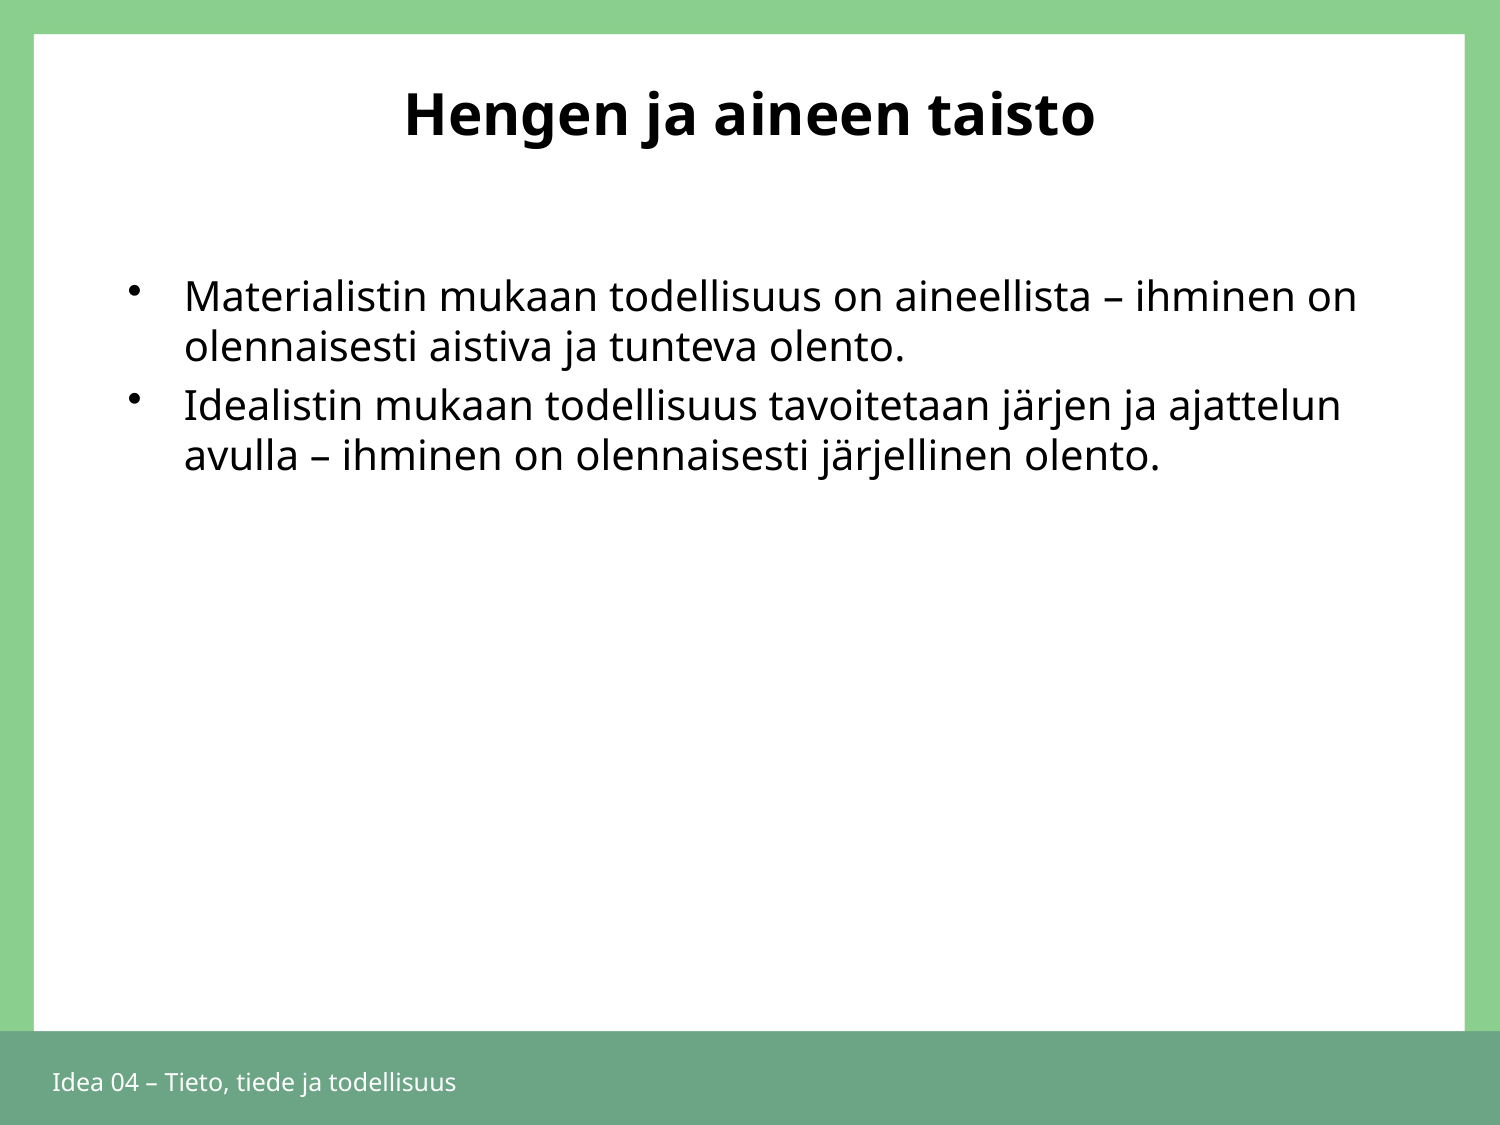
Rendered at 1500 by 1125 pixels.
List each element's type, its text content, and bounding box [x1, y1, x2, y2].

picture [0, 0, 1500, 1125]
list Materialistin mukaan todellisuus on aineellista – ihminen on olennaisesti aistiva ja tunteva olento. Idealistin mukaan todellisuus tavoitetaan järjen ja ajattelun avulla – ihminen on olennaisesti järjellinen olento. [112, 262, 1388, 1000]
title Hengen ja aineen taisto [112, 37, 1388, 188]
